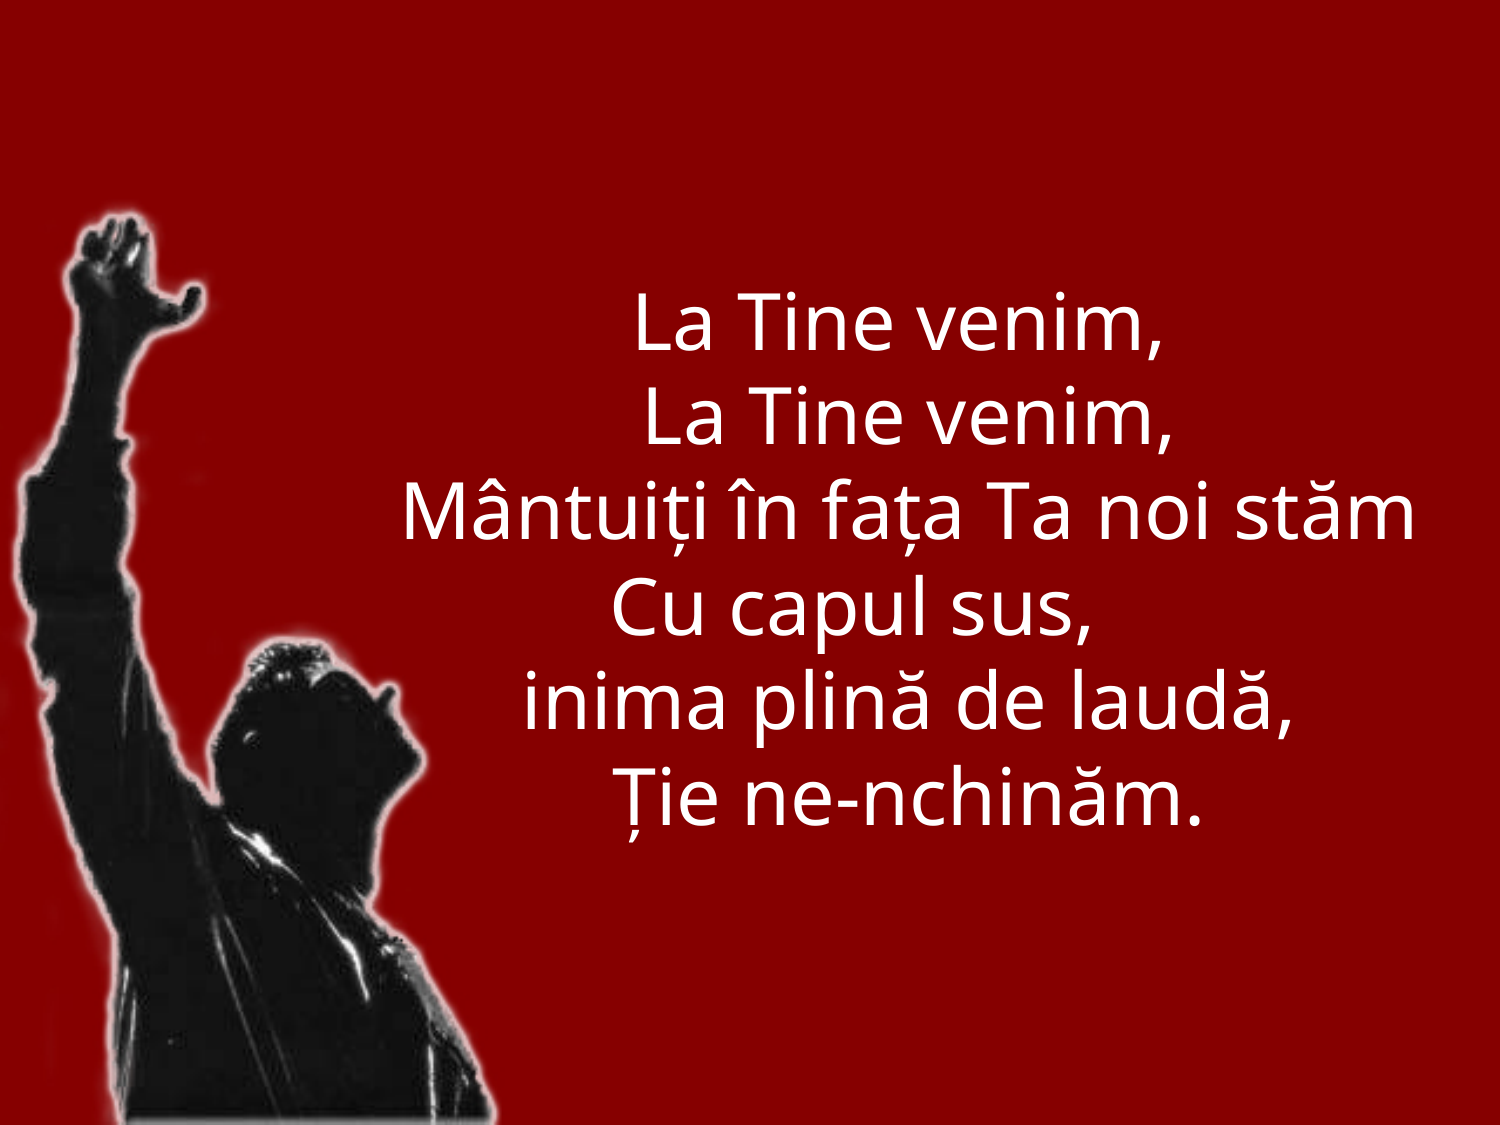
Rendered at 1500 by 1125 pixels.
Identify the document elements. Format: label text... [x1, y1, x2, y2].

picture [0, 0, 1500, 1125]
text_box La Tine venim, La Tine venim, Mântuiţi în faţa Ta noi stăm Cu capul sus, inima plină de laudă, Ţie ne-nchinăm. [318, 263, 1500, 849]
